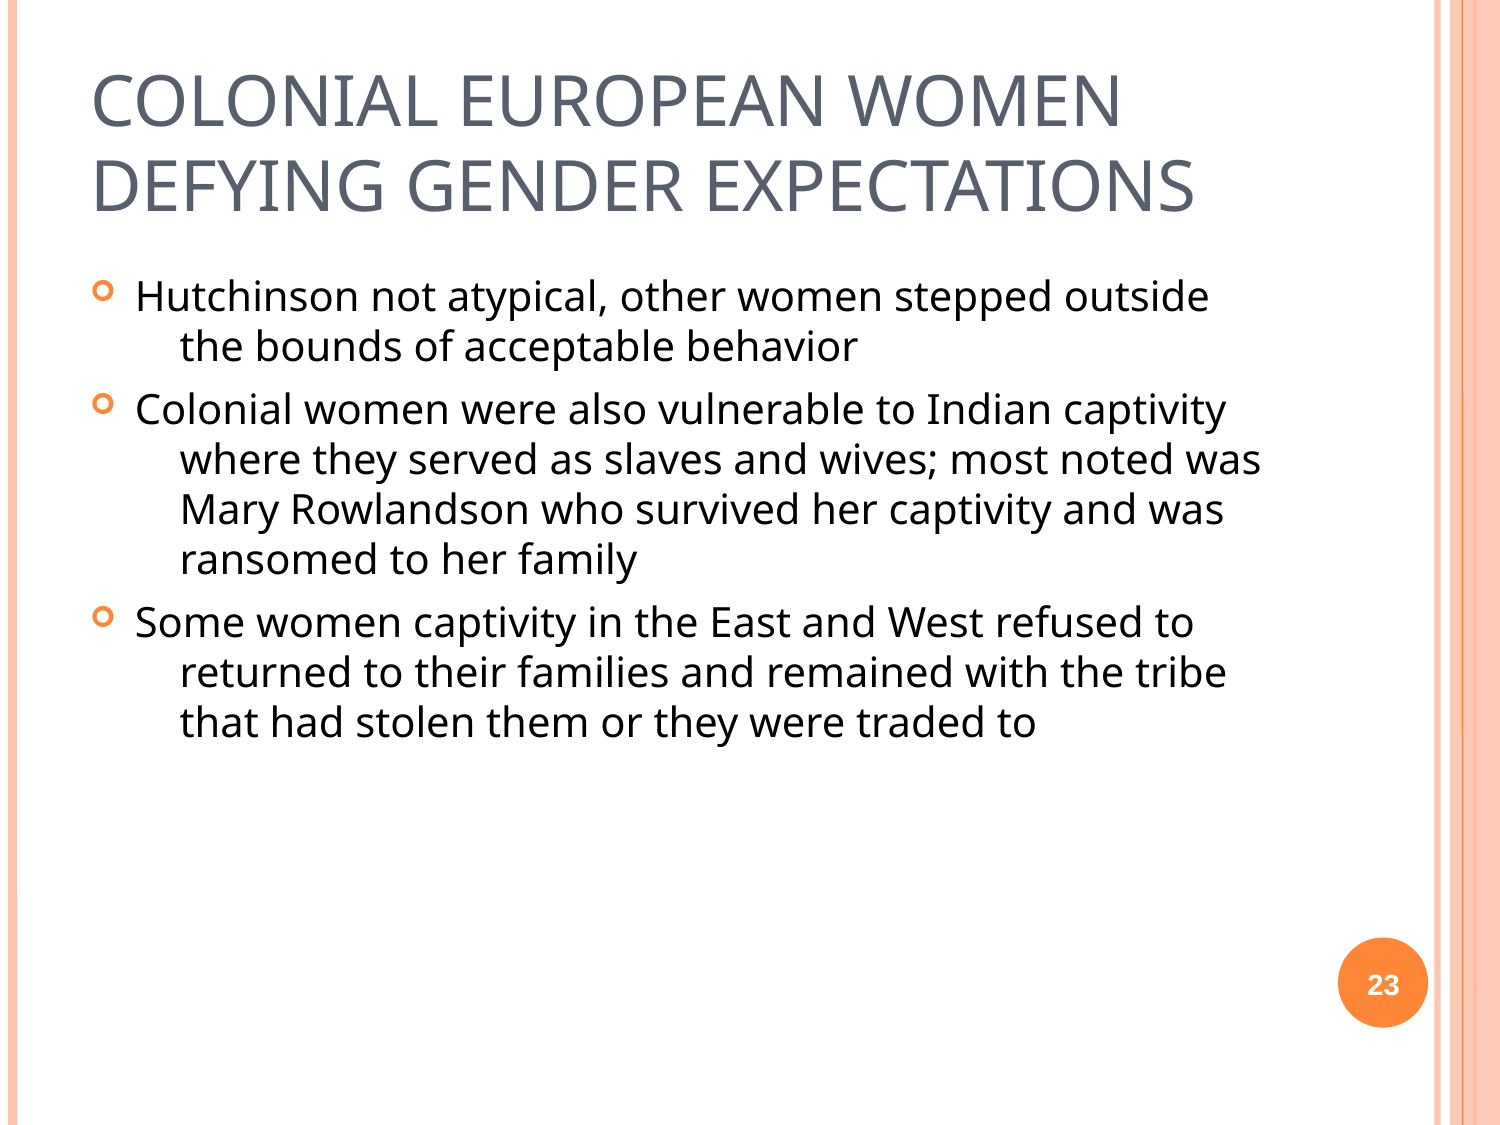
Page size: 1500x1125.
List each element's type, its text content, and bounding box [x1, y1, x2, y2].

title Colonial European Women Defying Gender Expectations [75, 45, 1300, 233]
list Hutchinson not atypical, other women stepped outside the bounds of acceptable behavior Colonial women were also vulnerable to Indian captivity where they served as slaves and wives; most noted was Mary Rowlandson who survived her captivity and was ransomed to her family Some women captivity in the East and West refused to returned to their families and remained with the tribe that had stolen them or they were traded to [75, 262, 1300, 1062]
text_box [1333, 940, 1434, 1027]
